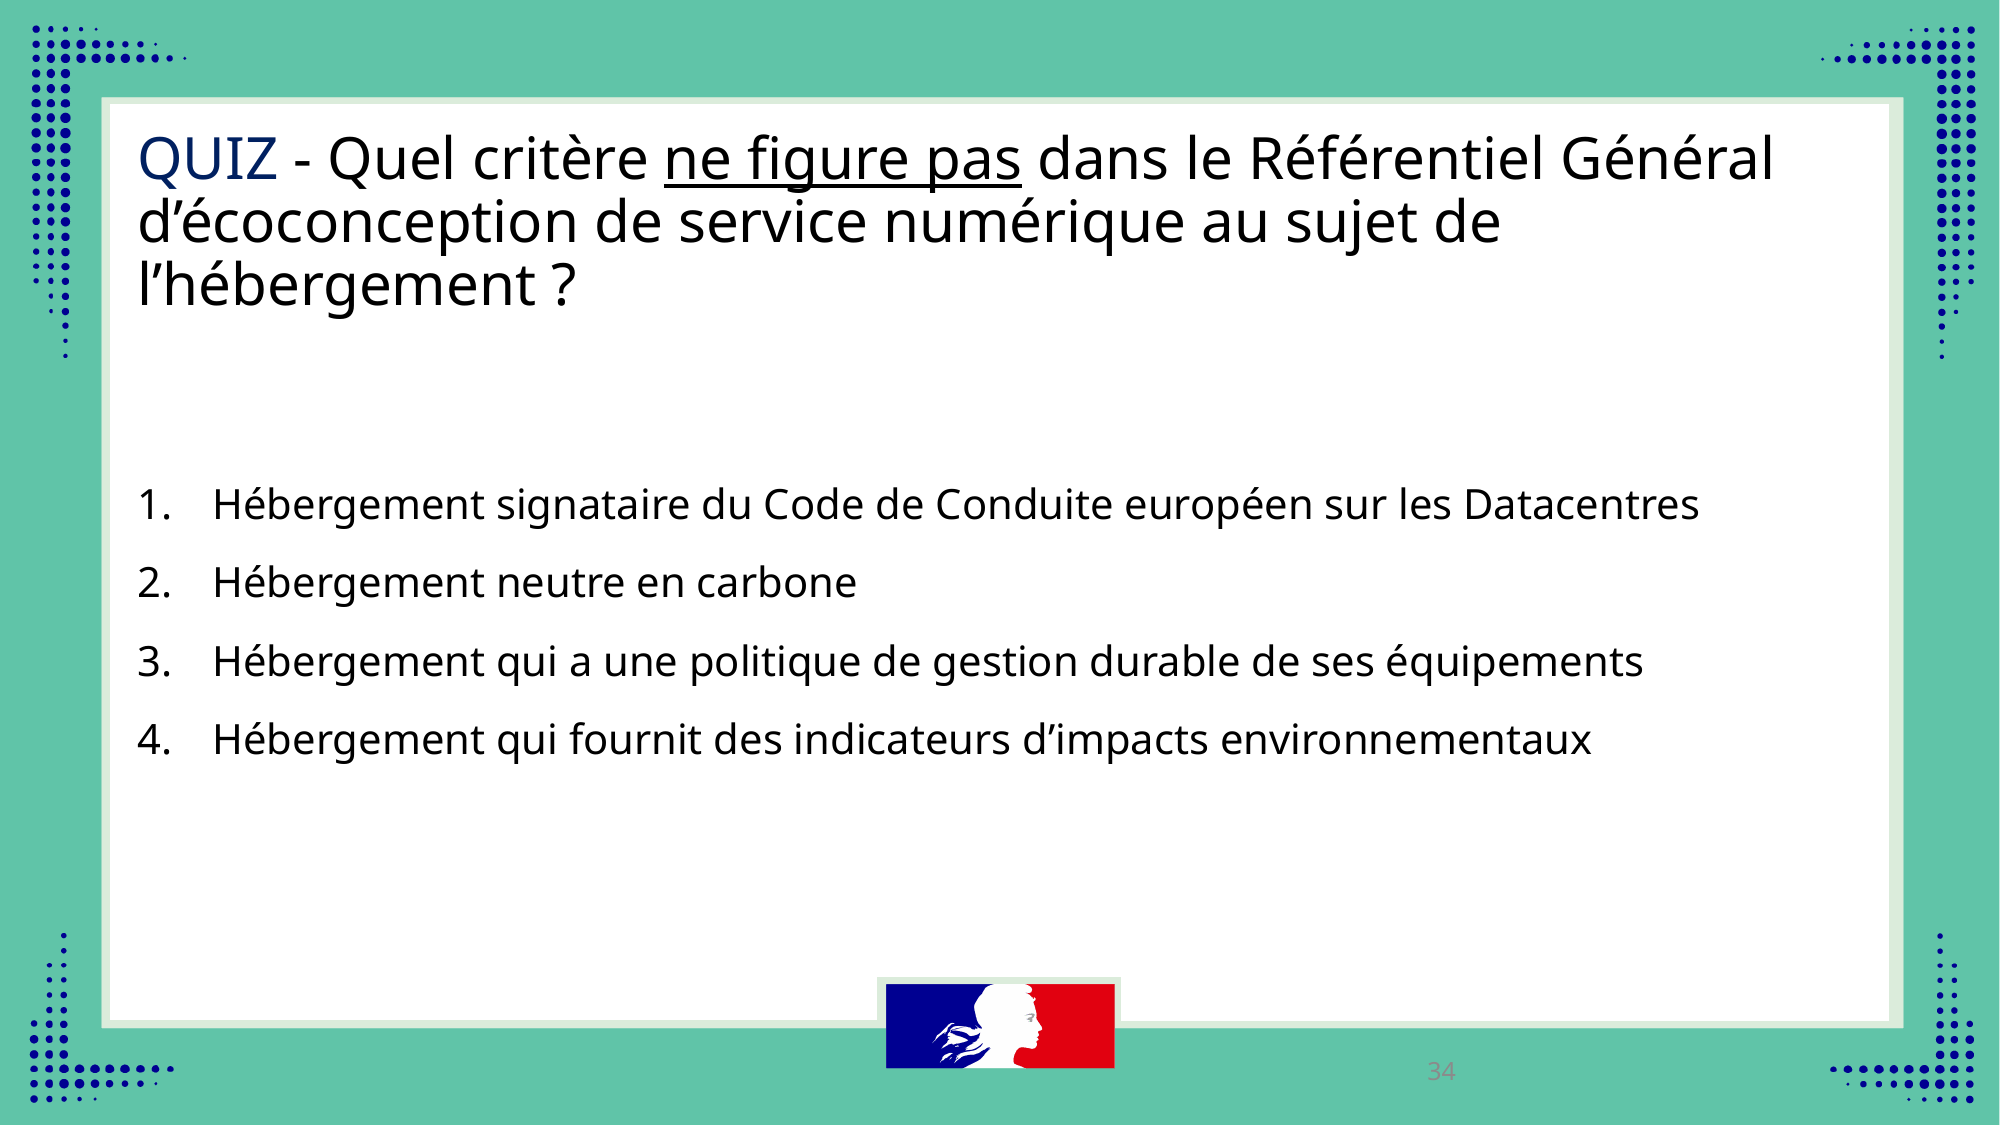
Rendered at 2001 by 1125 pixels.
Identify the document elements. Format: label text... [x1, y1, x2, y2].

title QUIZ - Quel critère ne figure pas dans le Référentiel Général d’écoconception de service numérique au sujet de l’hébergement ? [137, 129, 1863, 278]
picture [0, 0, 2000, 1125]
text_box <numéro> [1412, 1042, 1863, 1103]
subtitle Hébergement signataire du Code de Conduite européen sur les Datacentres Hébergement neutre en carbone Hébergement qui a une politique de gestion durable de ses équipements Hébergement qui fournit des indicateurs d’impacts environnementaux [137, 483, 1863, 632]
